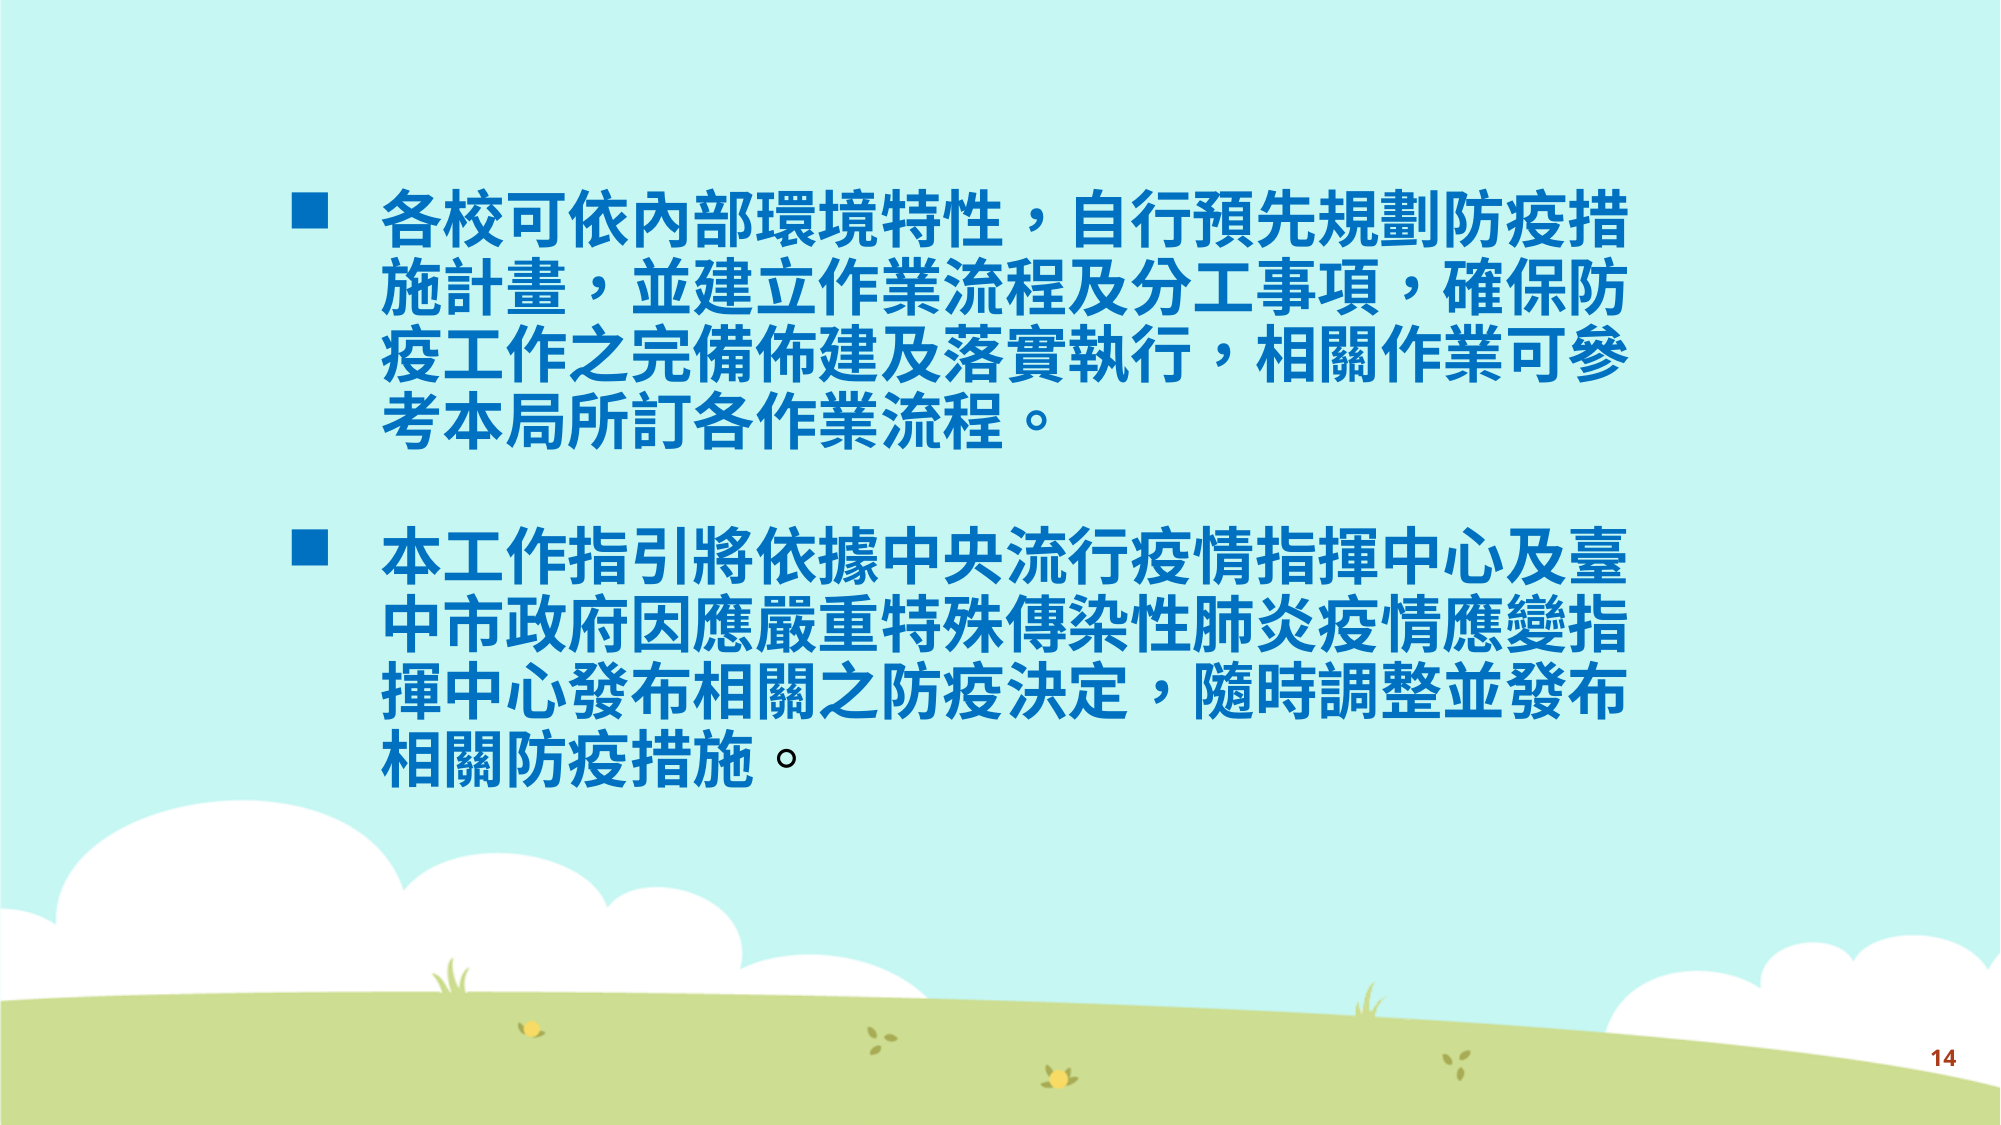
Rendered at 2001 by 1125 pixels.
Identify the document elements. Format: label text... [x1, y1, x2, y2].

text_box <number> [1899, 1030, 1988, 1088]
picture [0, 0, 2001, 1125]
text_box 各校可依內部環境特性，自行預先規劃防疫措施計畫，並建立作業流程及分工事項，確保防疫工作之完備佈建及落實執行，相關作業可參考本局所訂各作業流程。 本工作指引將依據中央流行疫情指揮中心及臺中市政府因應嚴重特殊傳染性肺炎疫情應變指揮中心發布相關之防疫決定，隨時調整並發布相關防疫措施。 [271, 181, 1693, 804]
